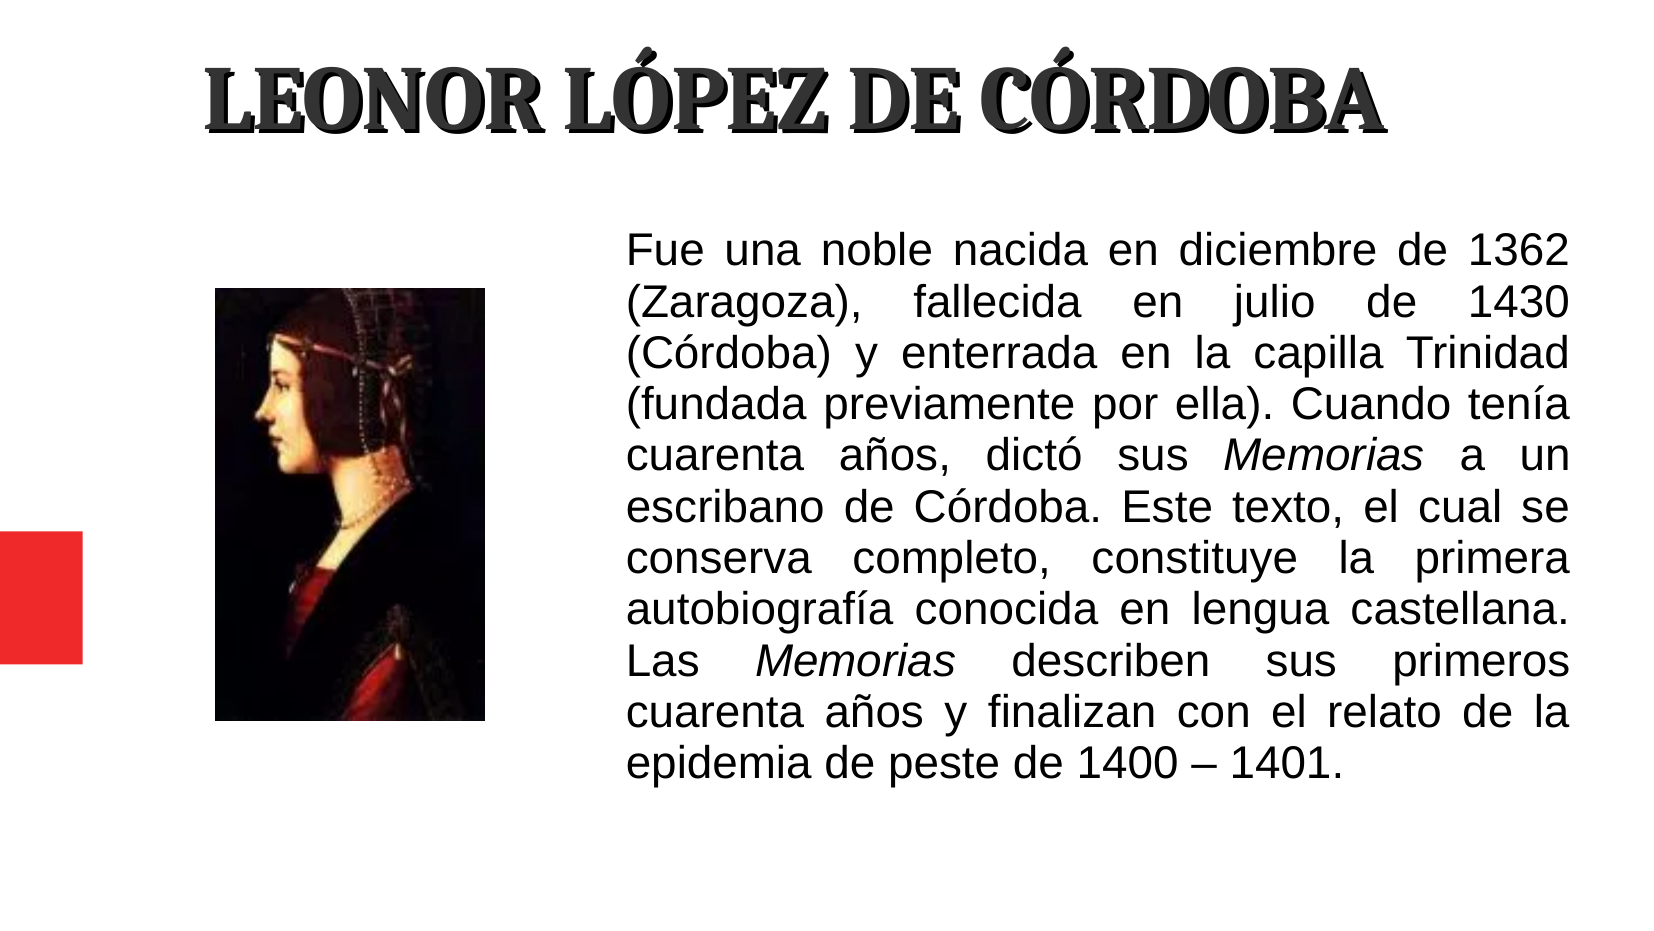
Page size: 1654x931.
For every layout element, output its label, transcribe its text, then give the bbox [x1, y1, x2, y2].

list Fue una noble nacida en diciembre de 1362 (Zaragoza), fallecida en julio de 1430 (Córdoba) y enterrada en la capilla Trinidad (fundada previamente por ella). Cuando tenía cuarenta años, dictó sus Memorias a un escribano de Córdoba. Este texto, el cual se conserva completo, constituye la primera autobiografía conocida en lengua castellana. Las Memorias describen sus primeros cuarenta años y finalizan con el relato de la epidemia de peste de 1400 – 1401. [625, 224, 1571, 827]
title LEONOR LÓPEZ DE CÓRDOBA [0, 29, 1489, 170]
picture [215, 288, 485, 721]
